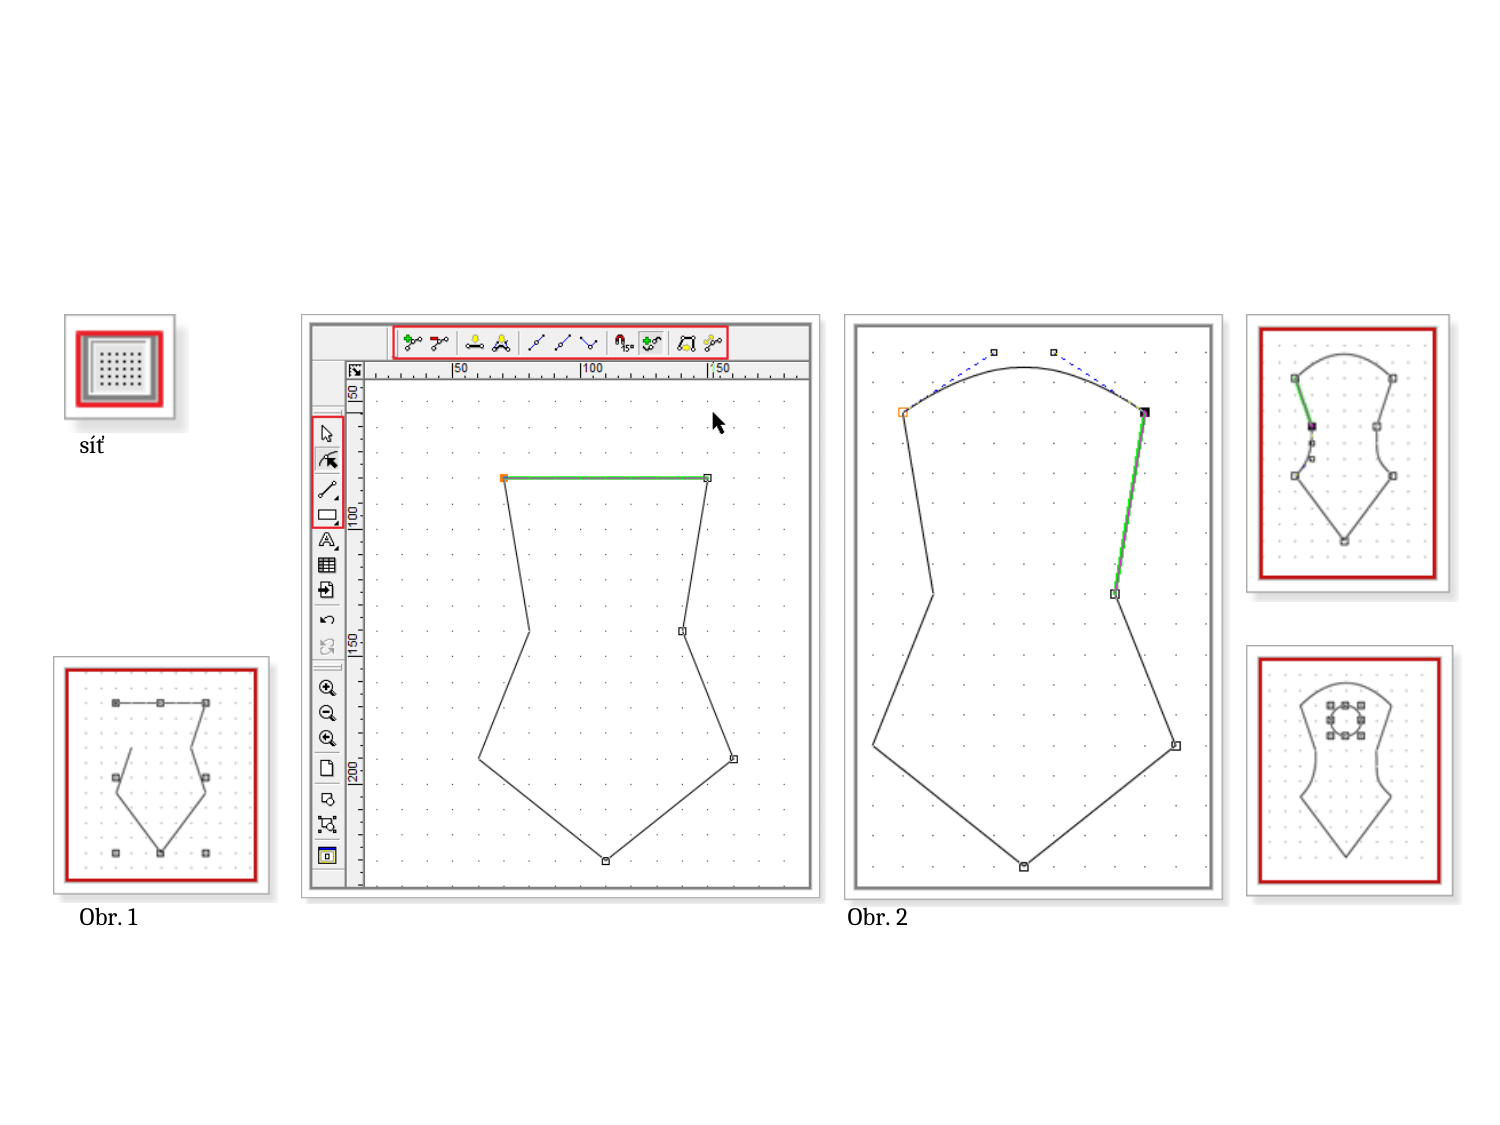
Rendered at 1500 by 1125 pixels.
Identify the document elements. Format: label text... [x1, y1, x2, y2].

picture [844, 314, 1230, 907]
text_box síť [64, 420, 254, 467]
picture [1246, 314, 1459, 602]
text_box Obr. 2 [832, 893, 1199, 939]
picture [1246, 645, 1462, 905]
picture [53, 656, 278, 903]
picture [301, 314, 826, 904]
picture [64, 314, 189, 420]
text_box Obr. 1 [64, 893, 432, 939]
